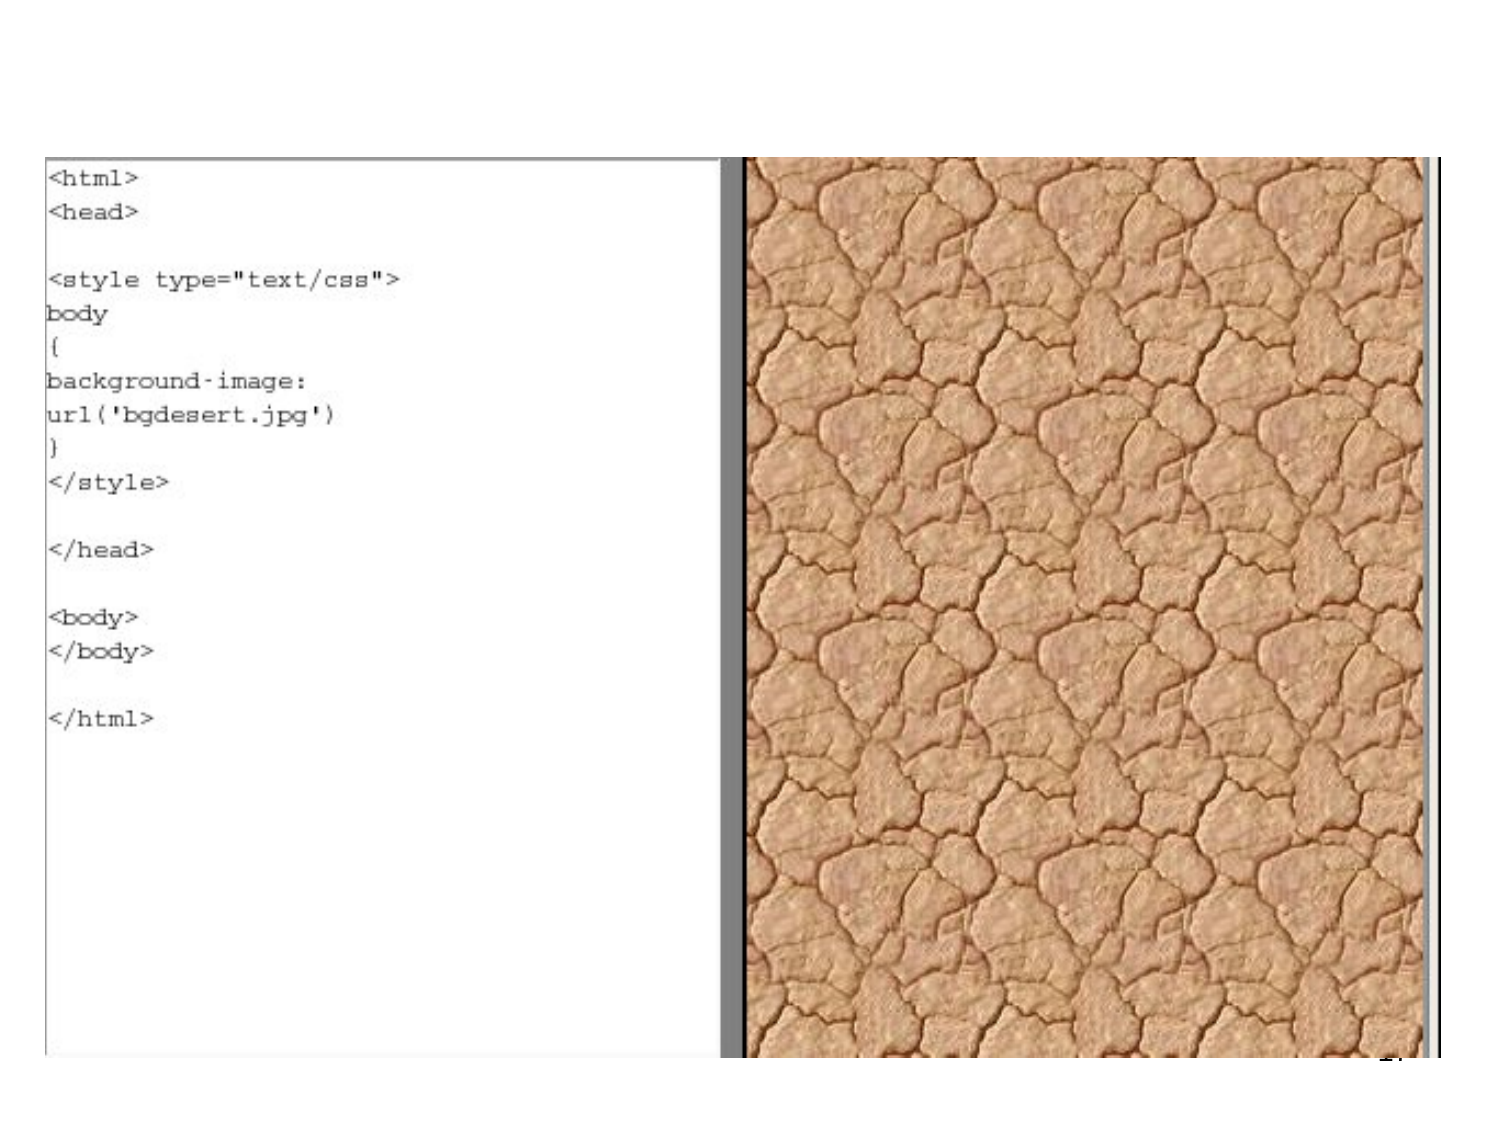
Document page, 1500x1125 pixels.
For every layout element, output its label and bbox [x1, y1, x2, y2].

picture [45, 157, 1441, 1058]
